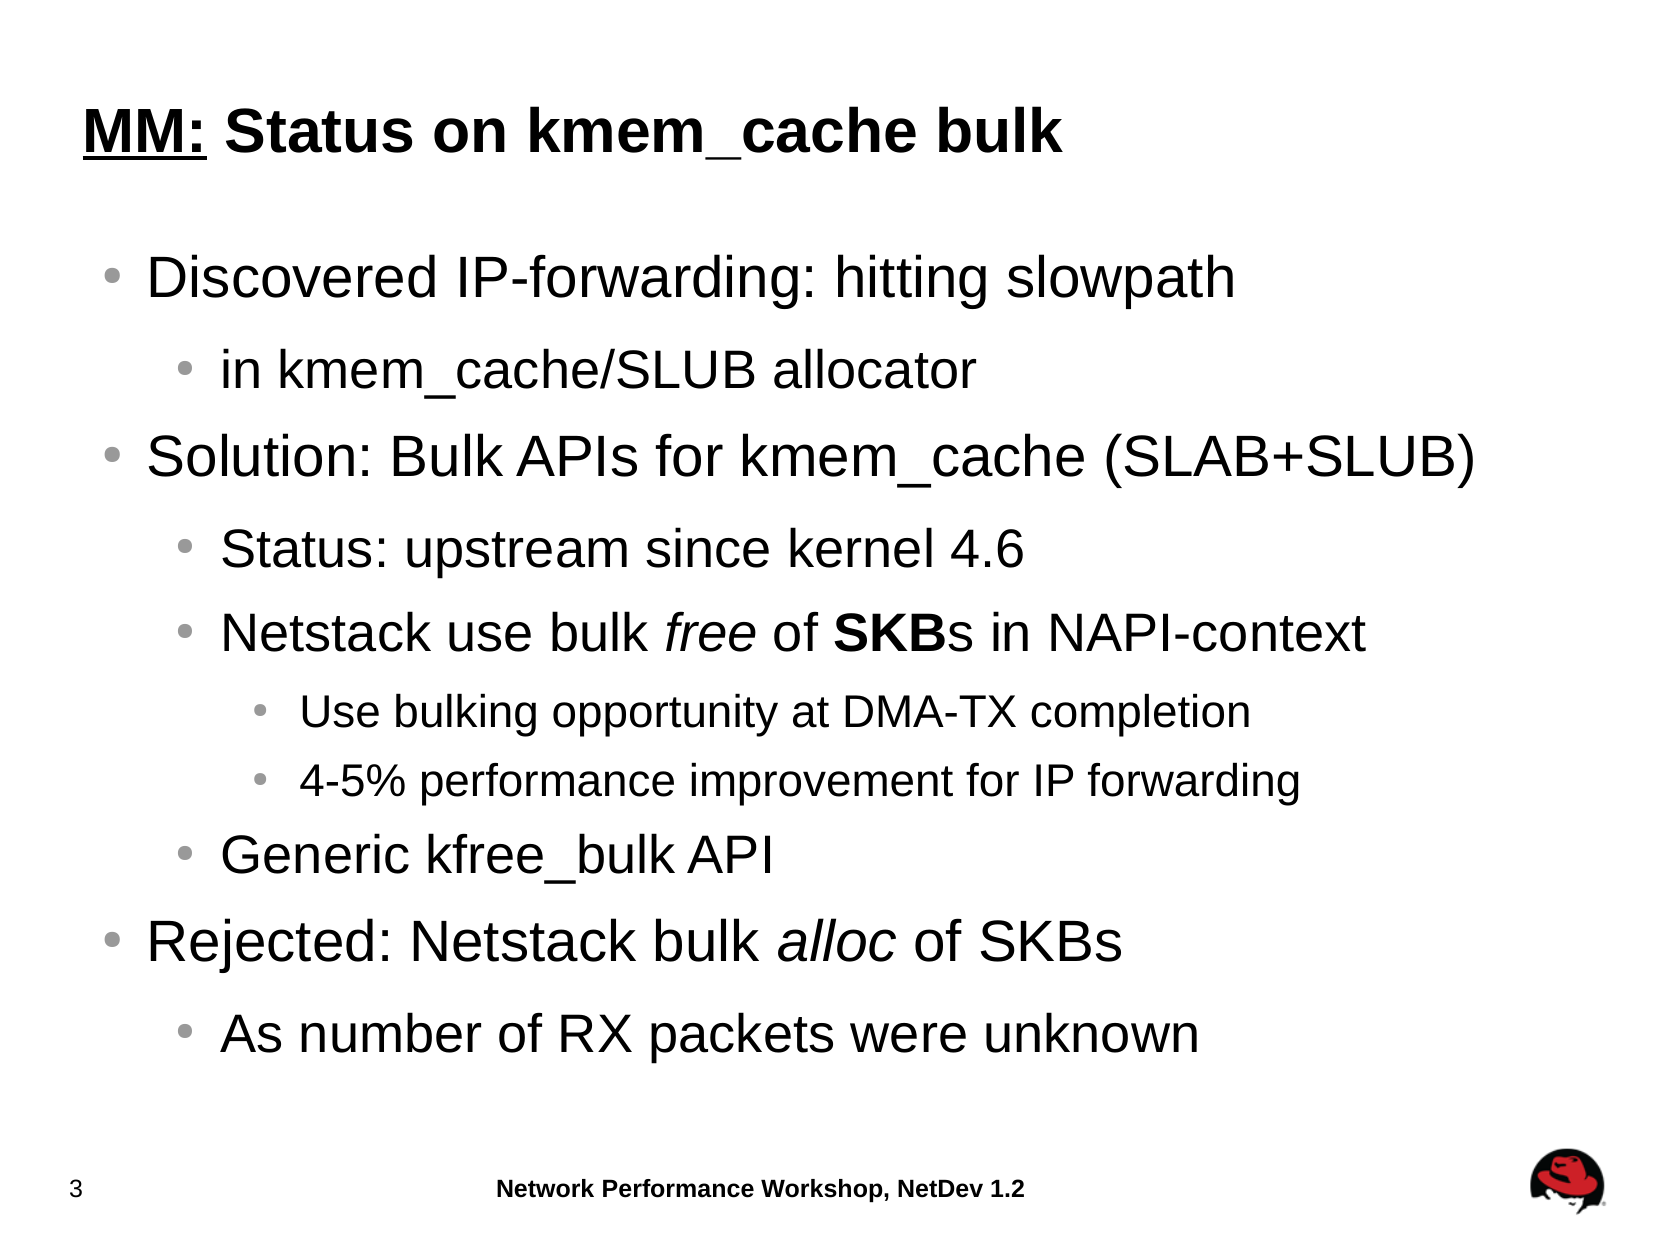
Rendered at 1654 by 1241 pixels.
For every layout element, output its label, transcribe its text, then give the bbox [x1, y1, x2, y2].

list Discovered IP-forwarding: hitting slowpath in kmem_cache/SLUB allocator Solution: Bulk APIs for kmem_cache (SLAB+SLUB) Status: upstream since kernel 4.6 Netstack use bulk free of SKBs in NAPI-context Use bulking opportunity at DMA-TX completion 4-5% performance improvement for IP forwarding Generic kfree_bulk API Rejected: Netstack bulk alloc of SKBs As number of RX packets were unknown [86, 244, 1575, 1153]
title MM: Status on kmem_cache bulk [82, 37, 1571, 226]
picture [1529, 1146, 1612, 1224]
